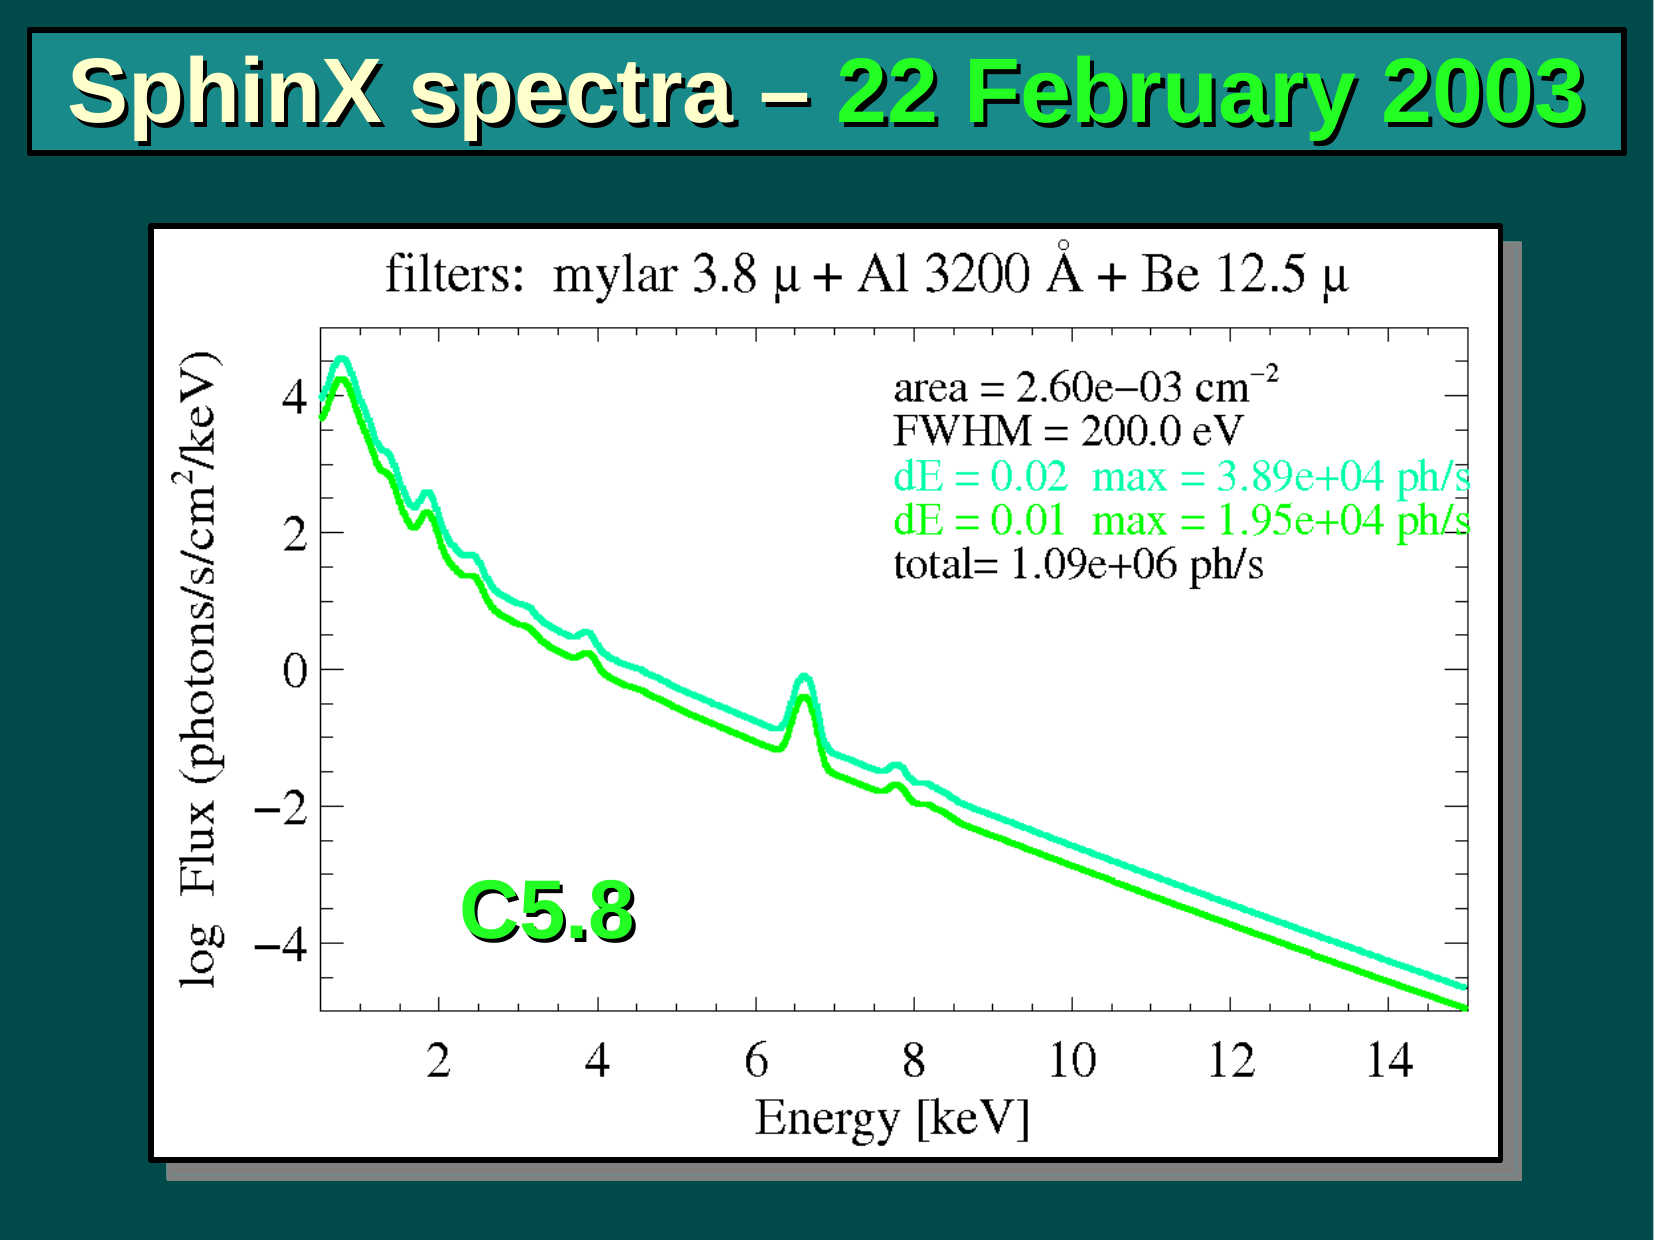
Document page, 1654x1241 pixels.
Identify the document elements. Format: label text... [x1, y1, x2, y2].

text_box SphinX spectra – 22 February 2003 [29, 29, 1625, 153]
picture [154, 229, 1498, 1158]
text_box C5.8 [324, 856, 650, 987]
